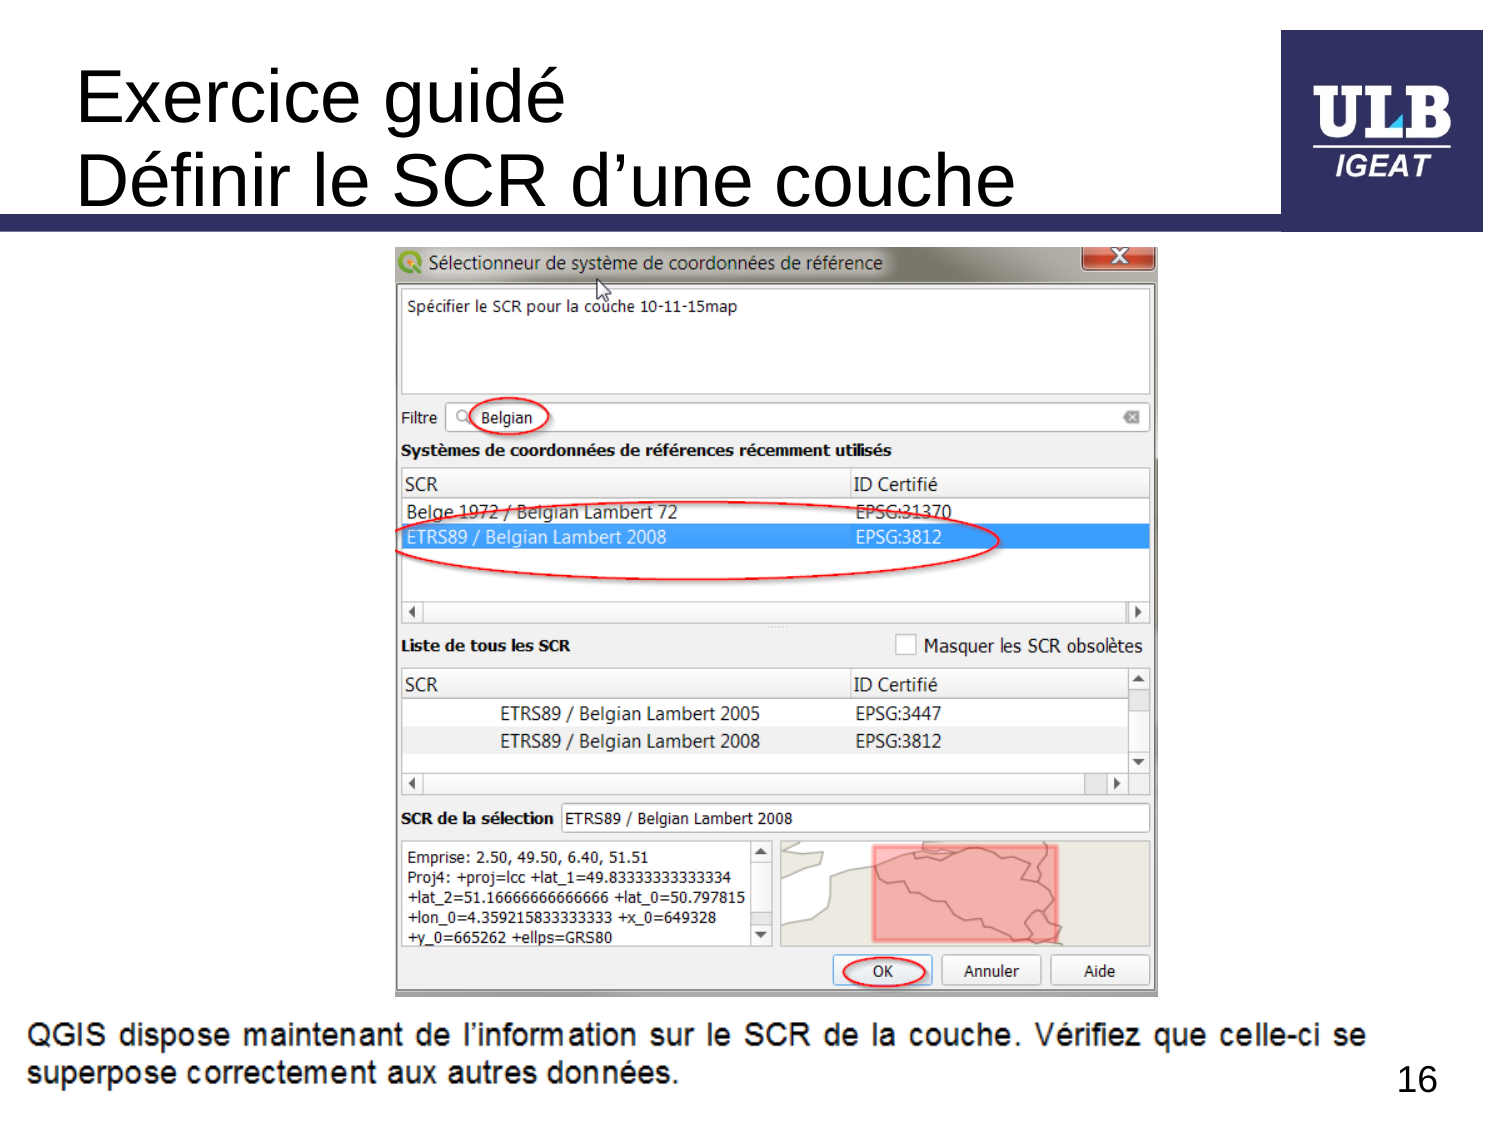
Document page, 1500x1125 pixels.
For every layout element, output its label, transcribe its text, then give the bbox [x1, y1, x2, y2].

picture [11, 1003, 1390, 1111]
picture [395, 247, 1158, 997]
picture [1281, 30, 1483, 232]
title Exercice guidé Définir le SCR d’une couche [75, 44, 1425, 233]
